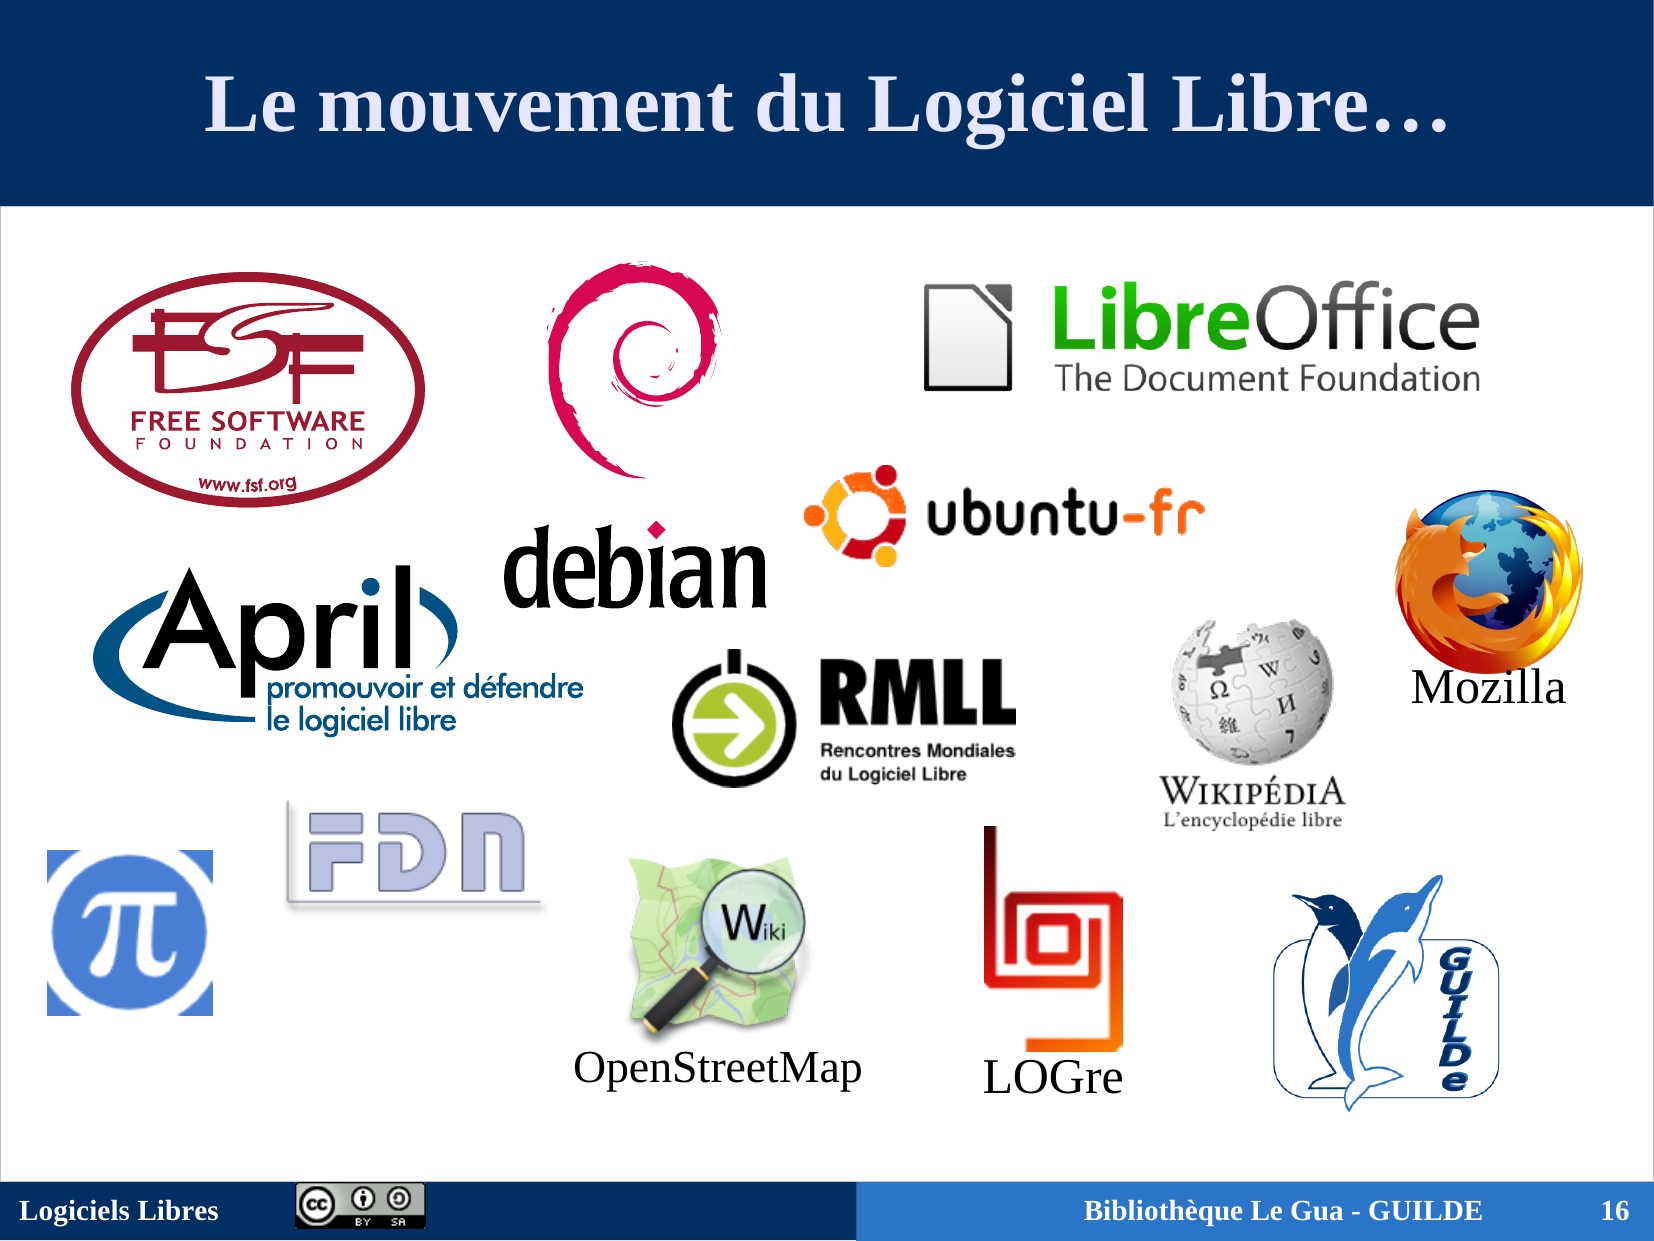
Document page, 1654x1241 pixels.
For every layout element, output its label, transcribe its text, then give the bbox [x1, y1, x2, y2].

picture [295, 1182, 426, 1229]
picture [1394, 490, 1583, 674]
picture [672, 649, 1016, 788]
title Le mouvement du Logiciel Libre… [123, 0, 1536, 208]
picture [1263, 864, 1512, 1123]
picture [804, 465, 1205, 567]
picture [880, 224, 1524, 446]
picture [1147, 596, 1359, 839]
picture [984, 826, 1123, 1052]
picture [0, 259, 815, 1052]
